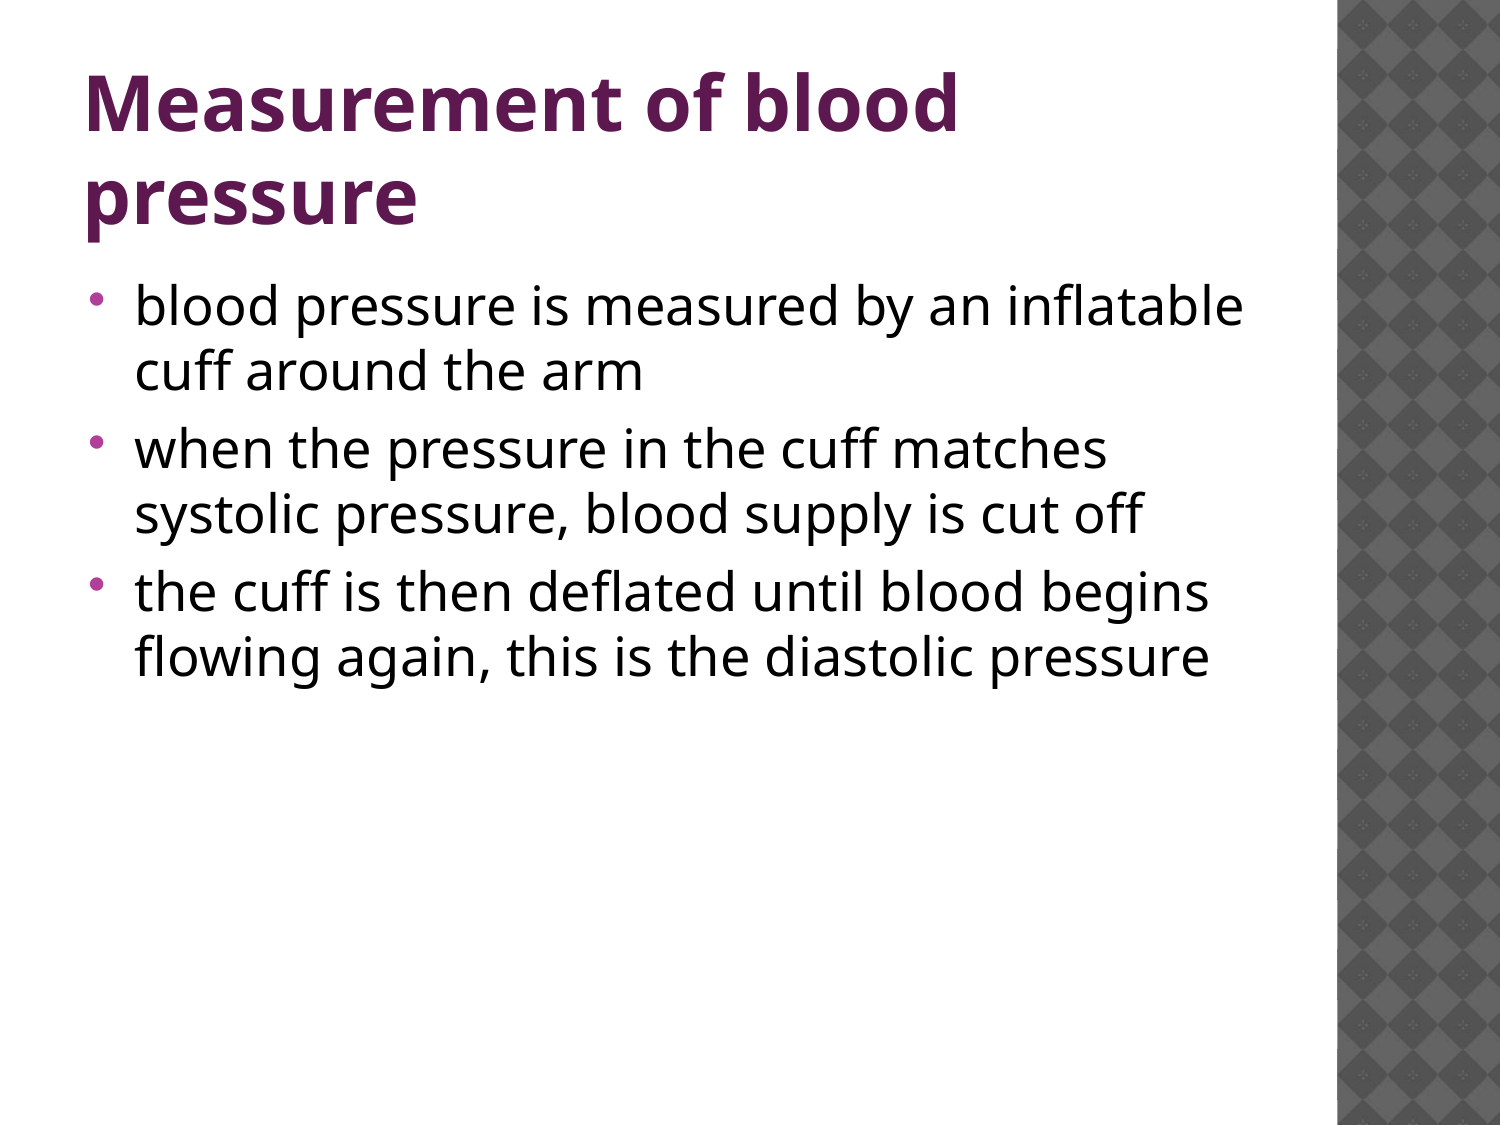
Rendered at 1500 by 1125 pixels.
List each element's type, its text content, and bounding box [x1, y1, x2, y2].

picture [1337, 0, 1500, 1125]
list blood pressure is measured by an inflatable cuff around the arm when the pressure in the cuff matches systolic pressure, blood supply is cut off the cuff is then deflated until blood begins flowing again, this is the diastolic pressure [75, 264, 1263, 1060]
title Measurement of blood pressure [75, 52, 1263, 240]
